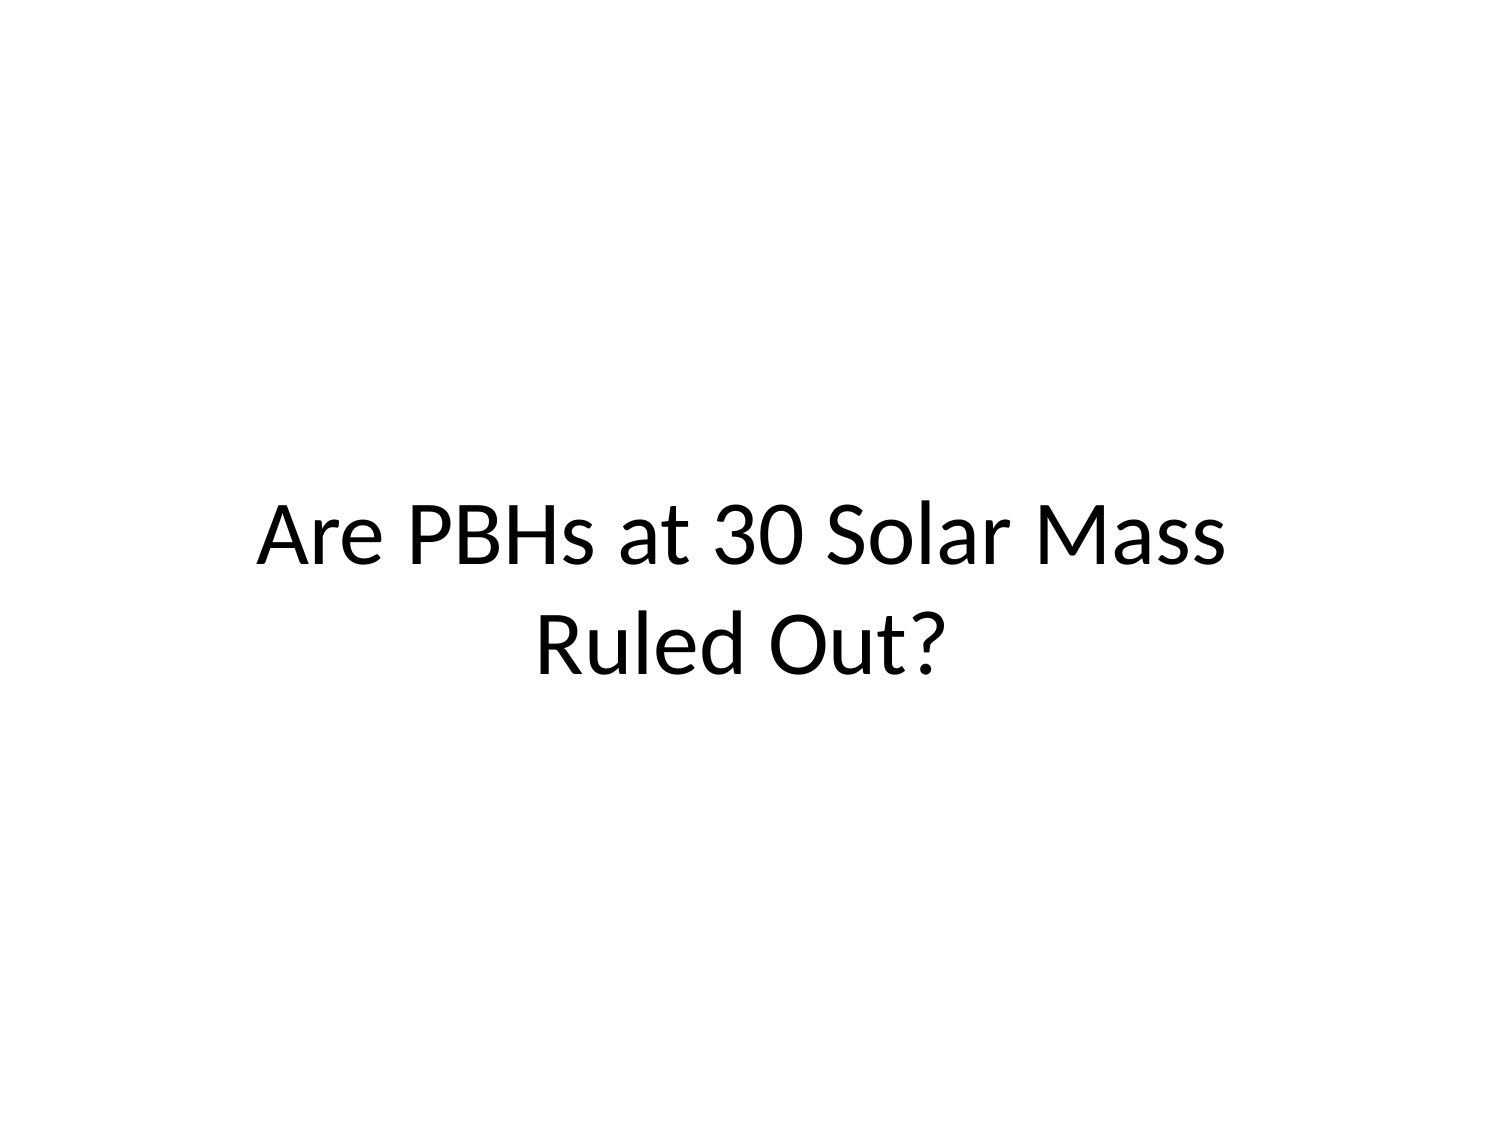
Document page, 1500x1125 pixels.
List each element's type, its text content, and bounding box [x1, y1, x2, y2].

title Are PBHs at 30 Solar Mass Ruled Out? [49, 374, 1436, 791]
